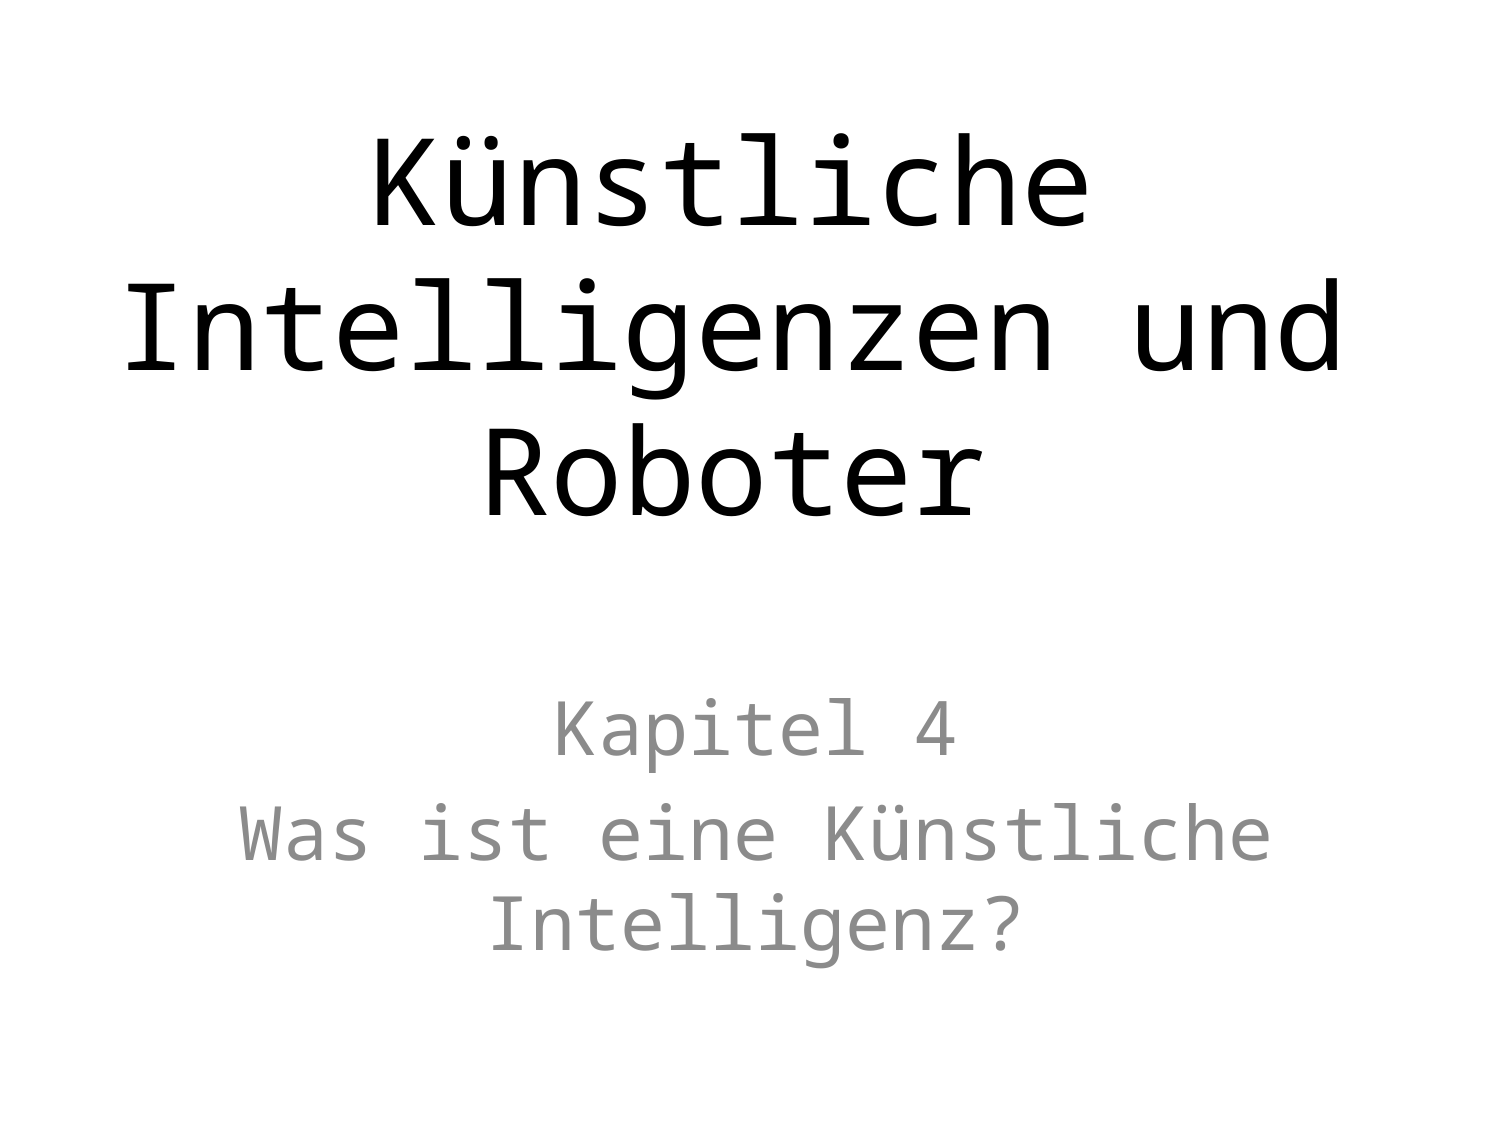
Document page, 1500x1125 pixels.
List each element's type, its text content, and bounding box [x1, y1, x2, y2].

title Künstliche Intelligenzen und Roboter [94, 54, 1370, 591]
subtitle Kapitel 4 Was ist eine Künstliche Intelligenz? [118, 672, 1394, 1004]
